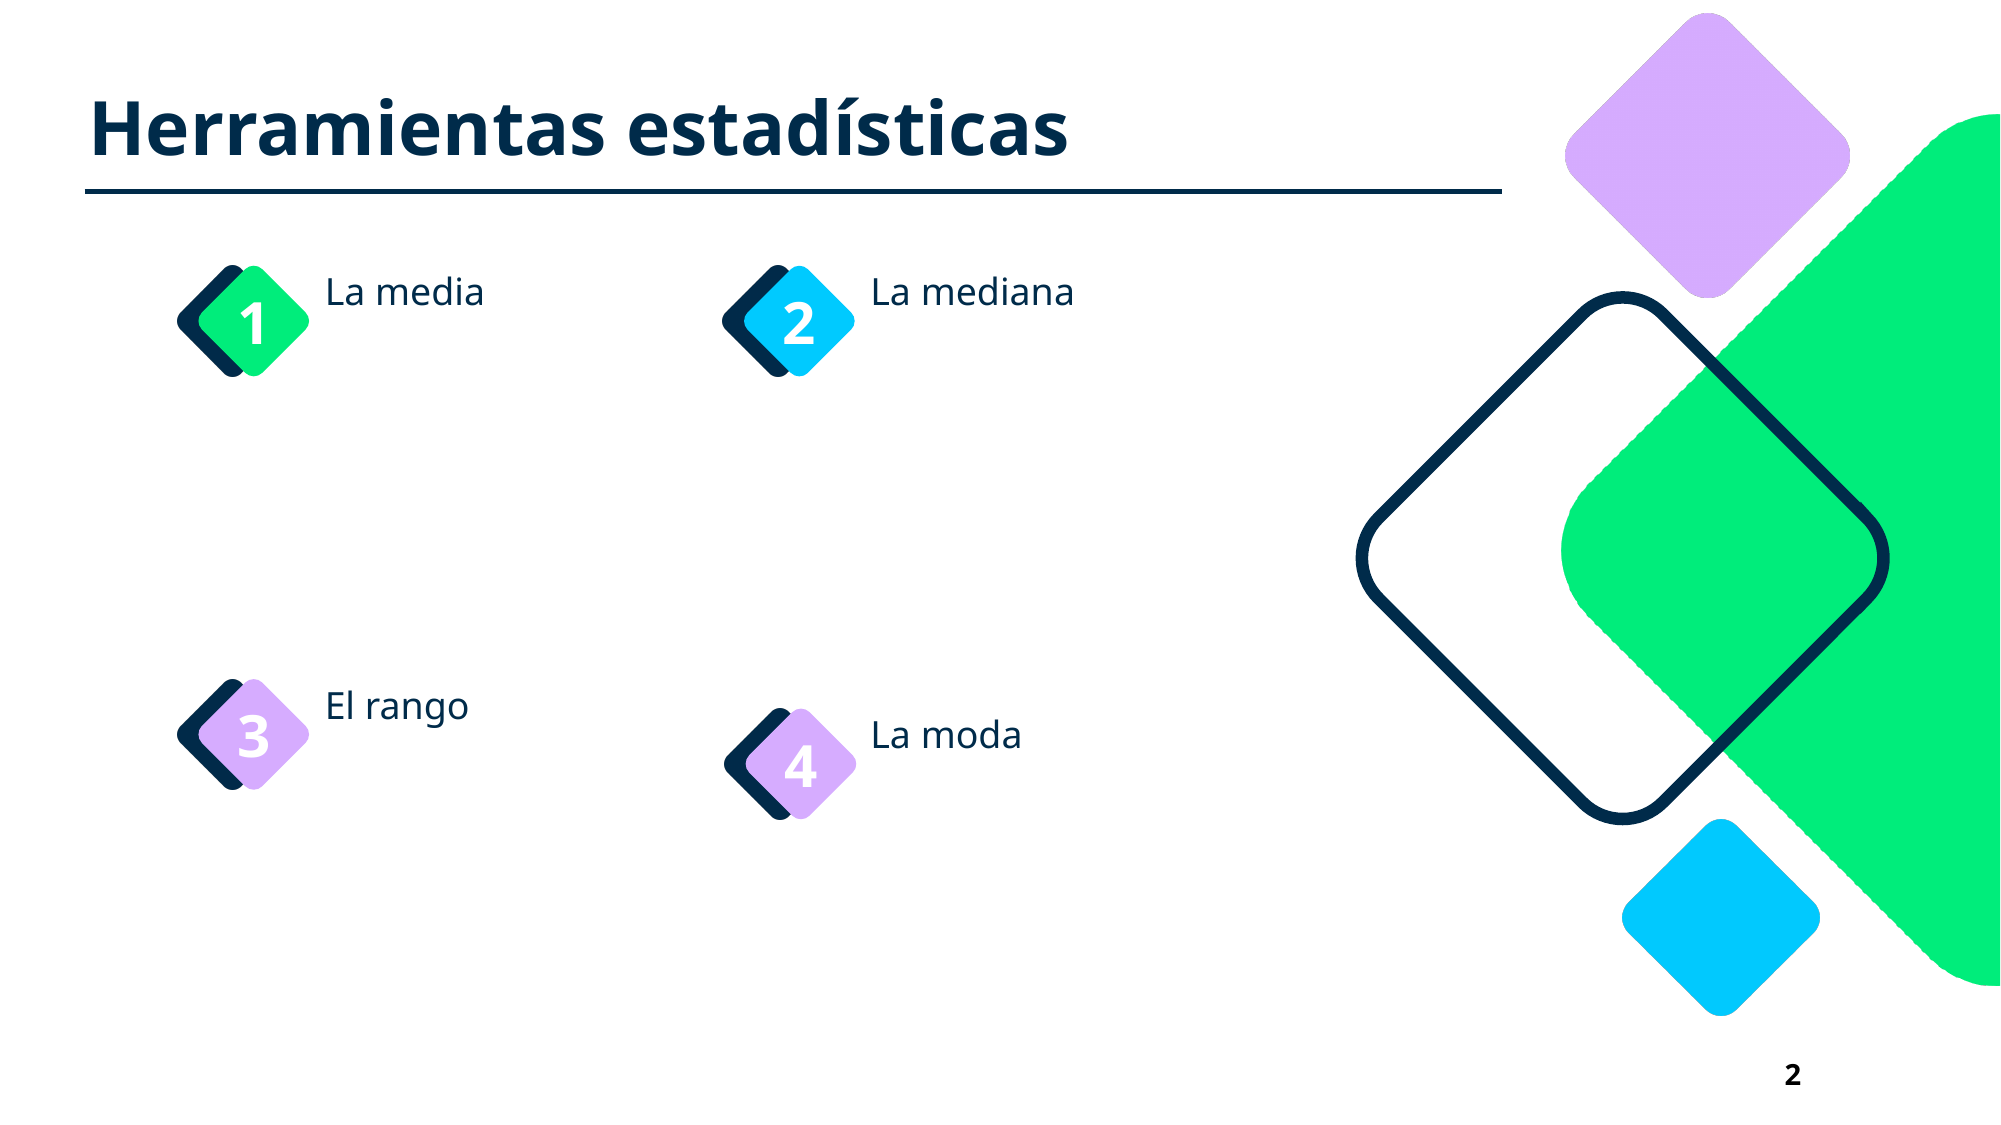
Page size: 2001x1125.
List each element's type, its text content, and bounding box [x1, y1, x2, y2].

picture [1561, 13, 2001, 1016]
picture [1561, 304, 1877, 812]
list La moda [722, 679, 1123, 1046]
list La media [177, 236, 577, 603]
title Herramientas estadísticas [88, 29, 1329, 178]
list La mediana [722, 236, 1123, 603]
list El rango [177, 649, 577, 1016]
